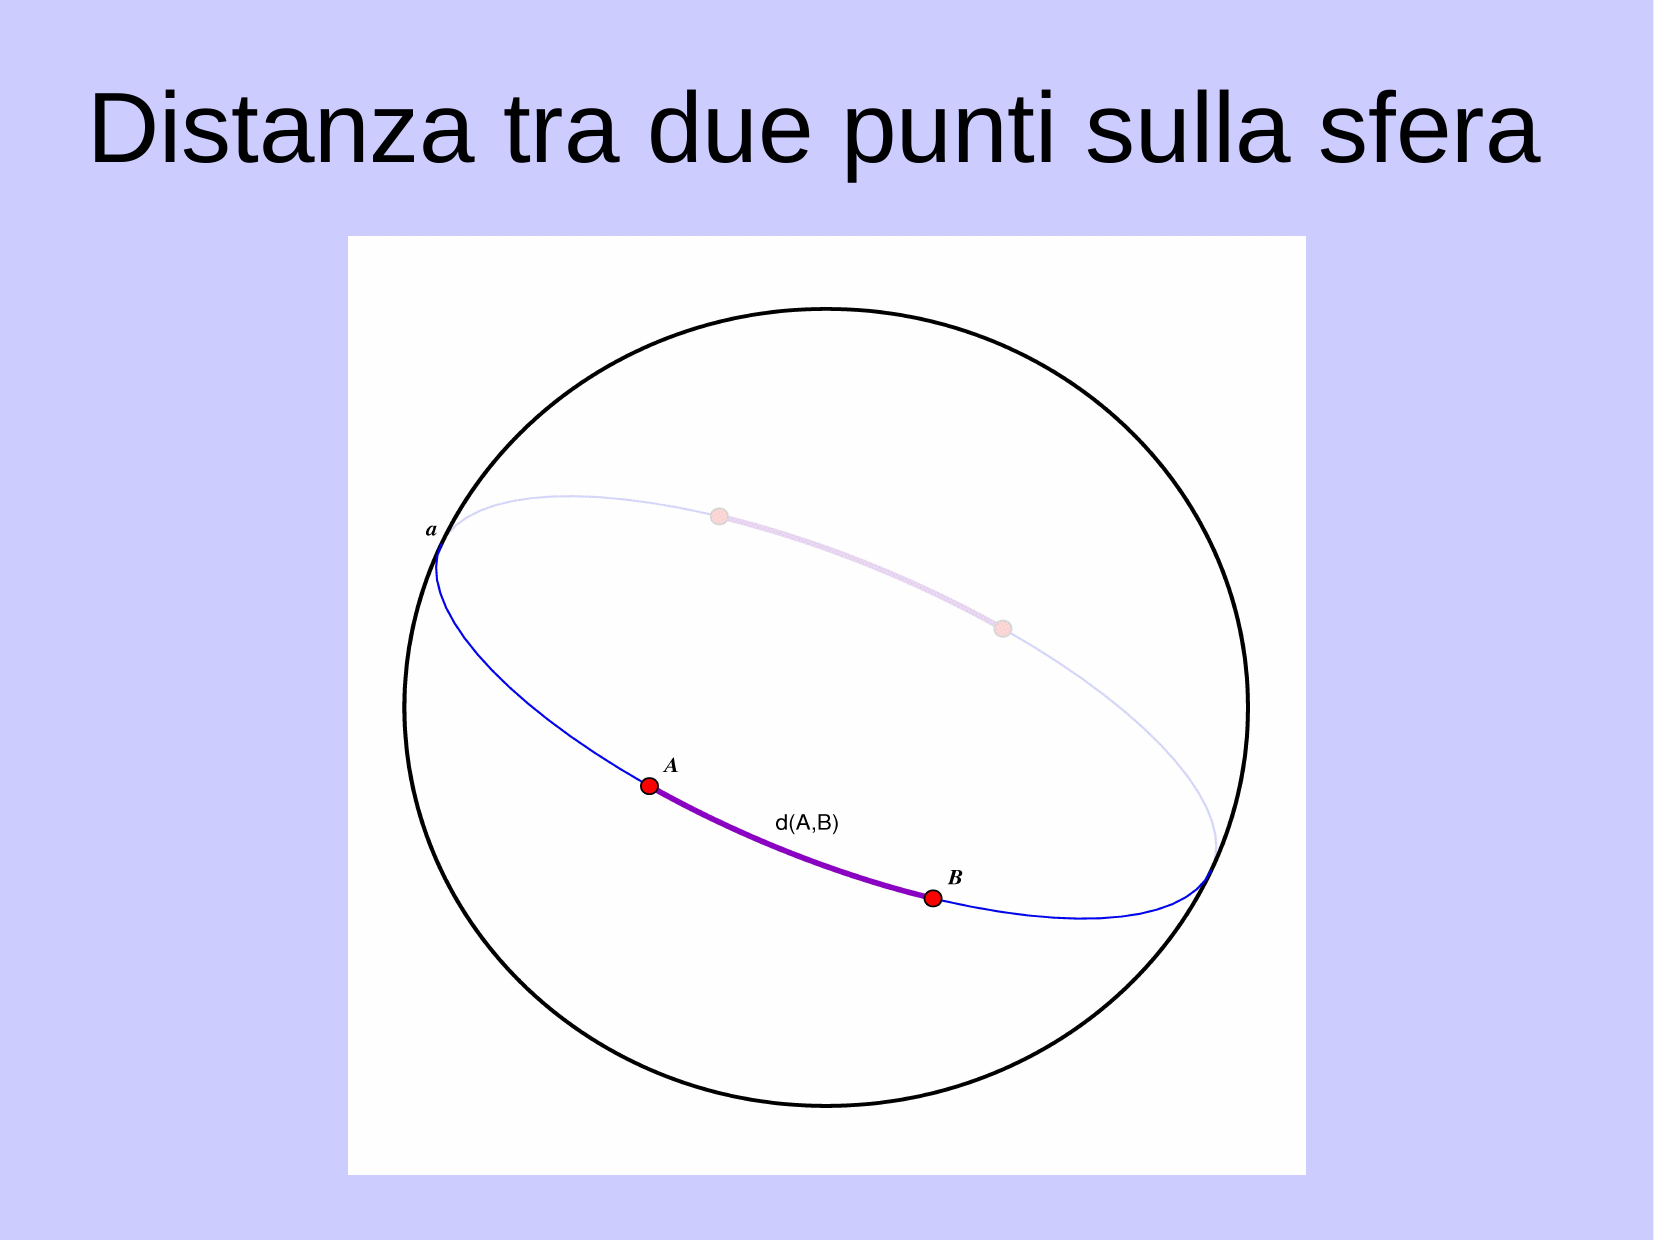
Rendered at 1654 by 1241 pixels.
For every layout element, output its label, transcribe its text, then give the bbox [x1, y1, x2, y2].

text_box Distanza tra due punti sulla sfera [72, 64, 1582, 192]
picture [348, 236, 1306, 1175]
